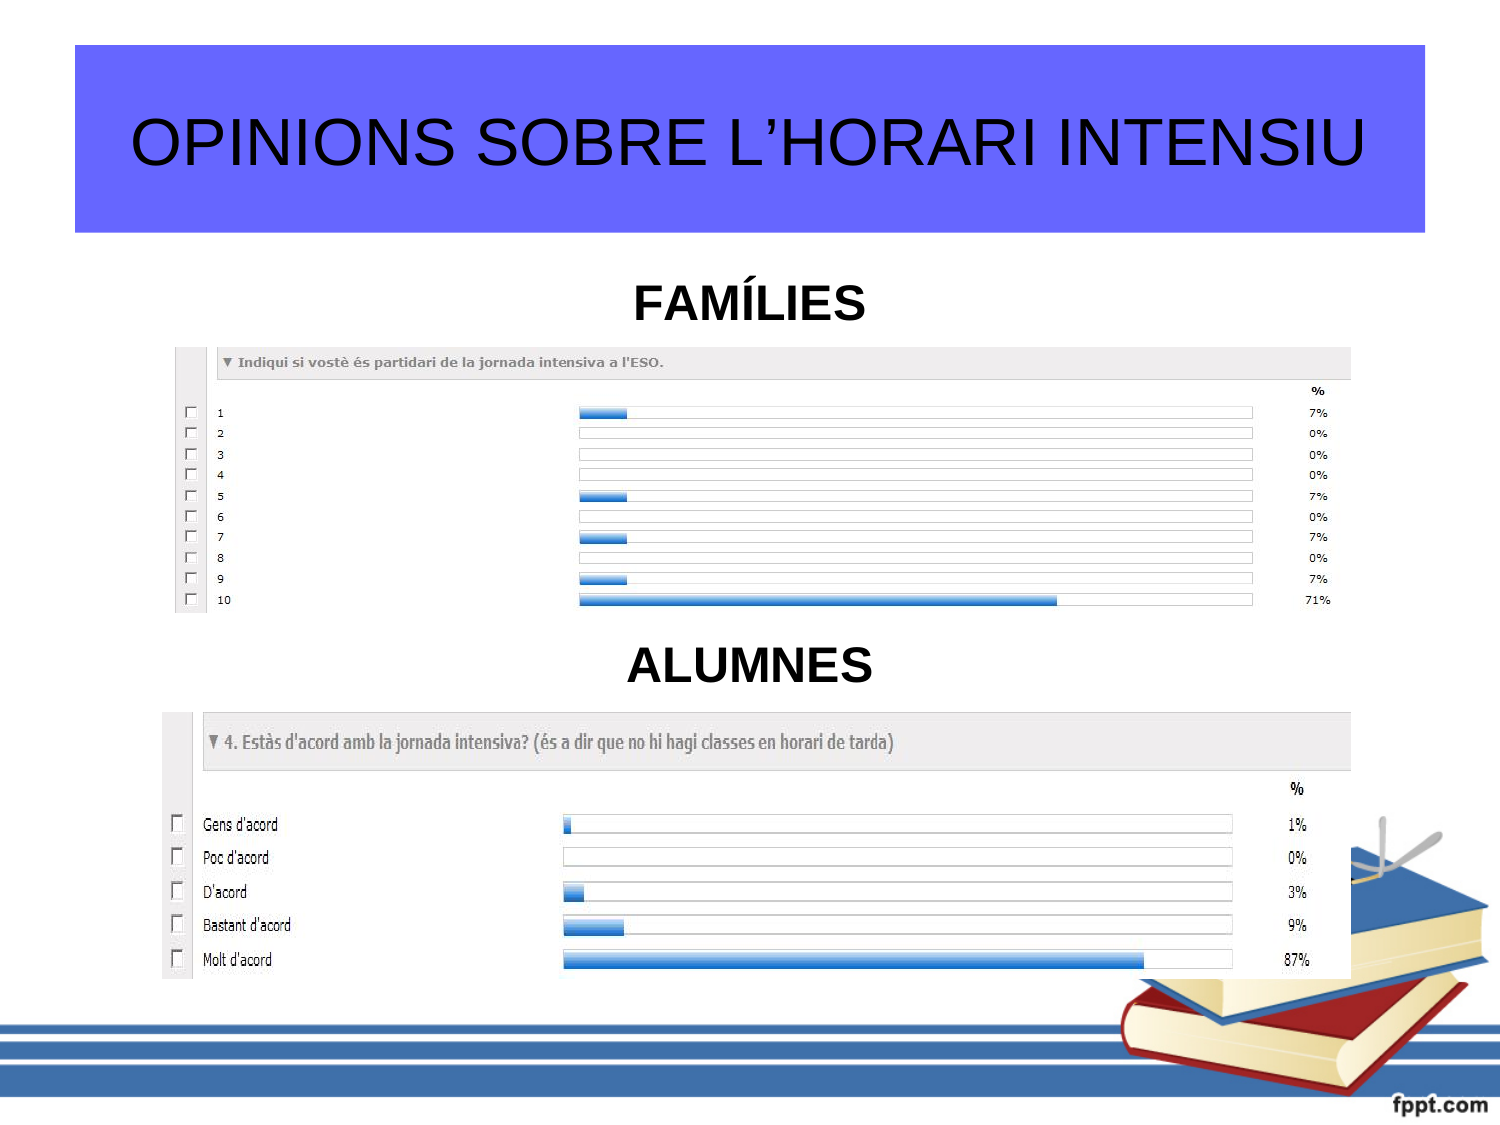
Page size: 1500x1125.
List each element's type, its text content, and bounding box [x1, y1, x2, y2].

title OPINIONS SOBRE L’HORARI INTENSIU [75, 45, 1426, 233]
picture [0, 0, 1500, 1125]
list FAMÍLIES ALUMNES [75, 262, 1426, 1006]
